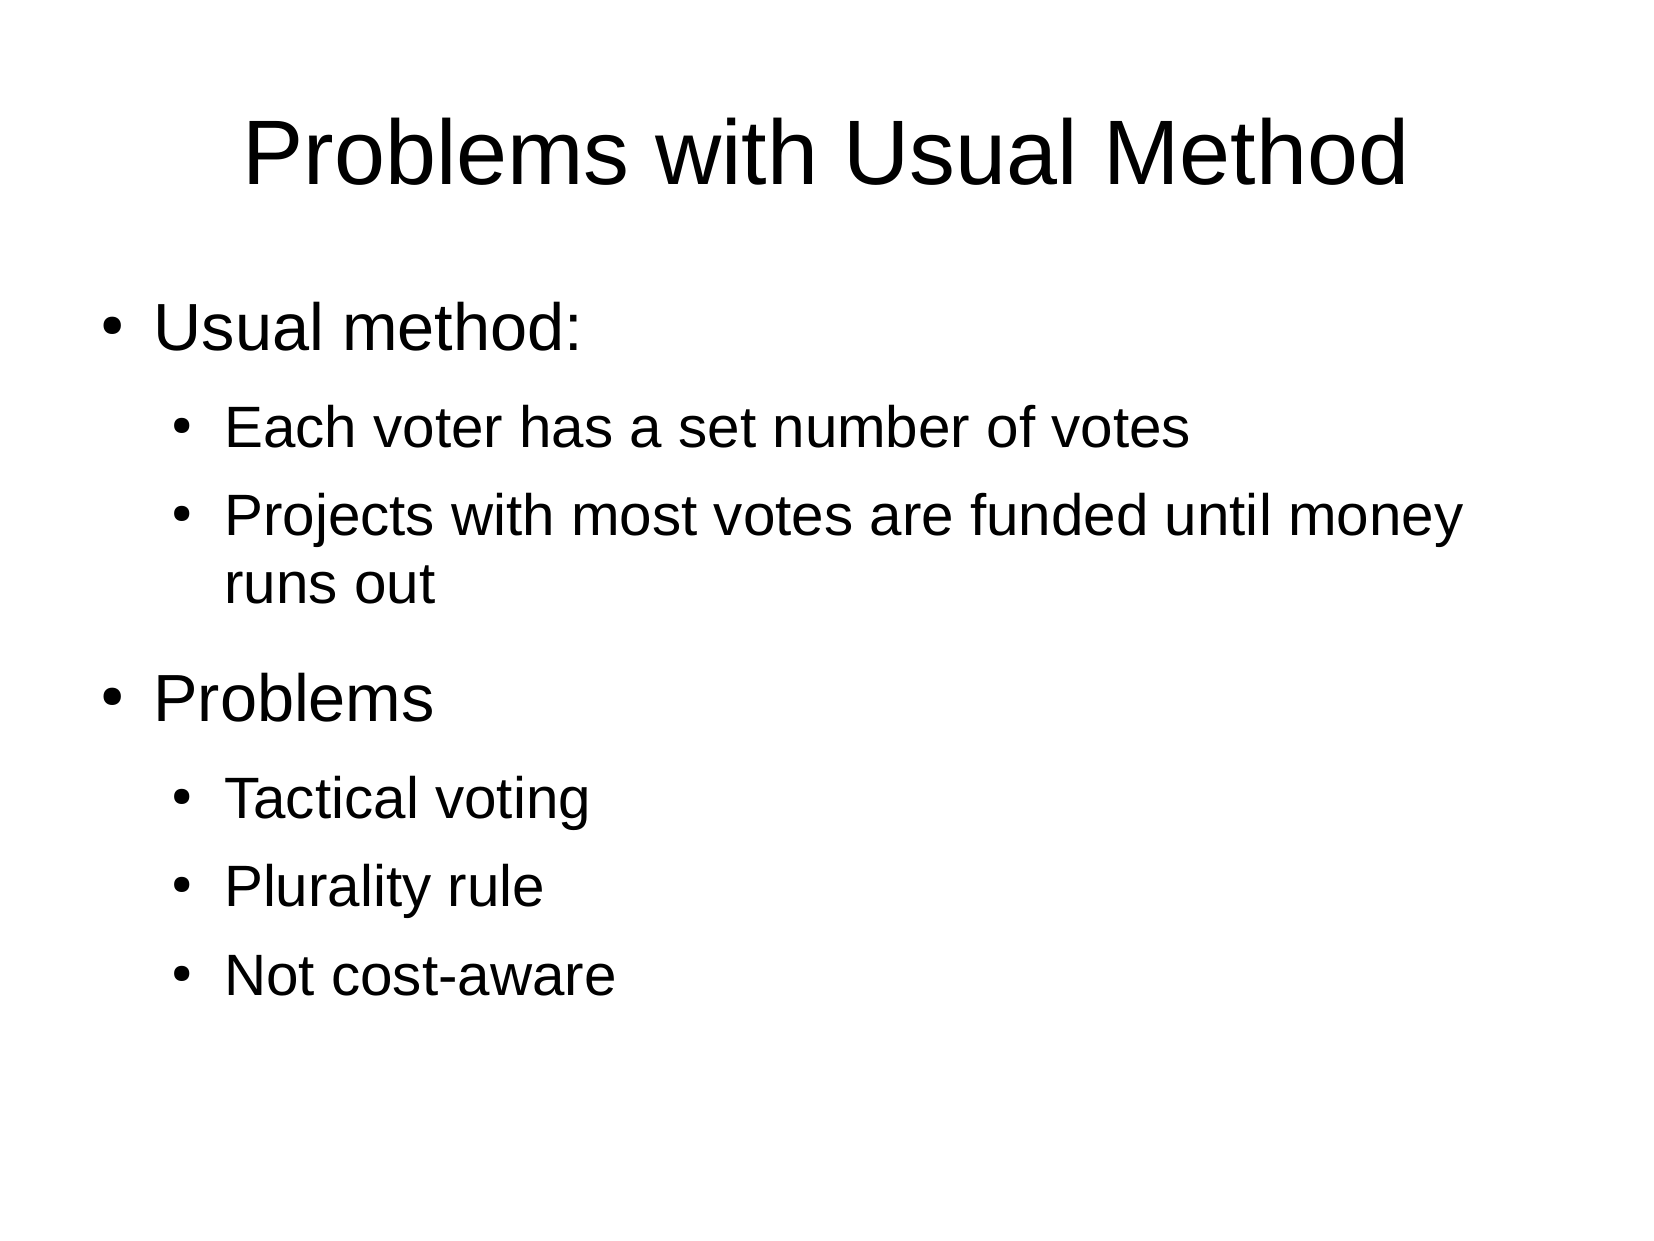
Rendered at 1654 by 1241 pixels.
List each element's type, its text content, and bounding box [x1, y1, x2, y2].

title Problems with Usual Method [82, 49, 1571, 257]
list Usual method: Each voter has a set number of votes Projects with most votes are funded until money runs out Problems Tactical voting Plurality rule Not cost-aware [82, 290, 1571, 1109]
